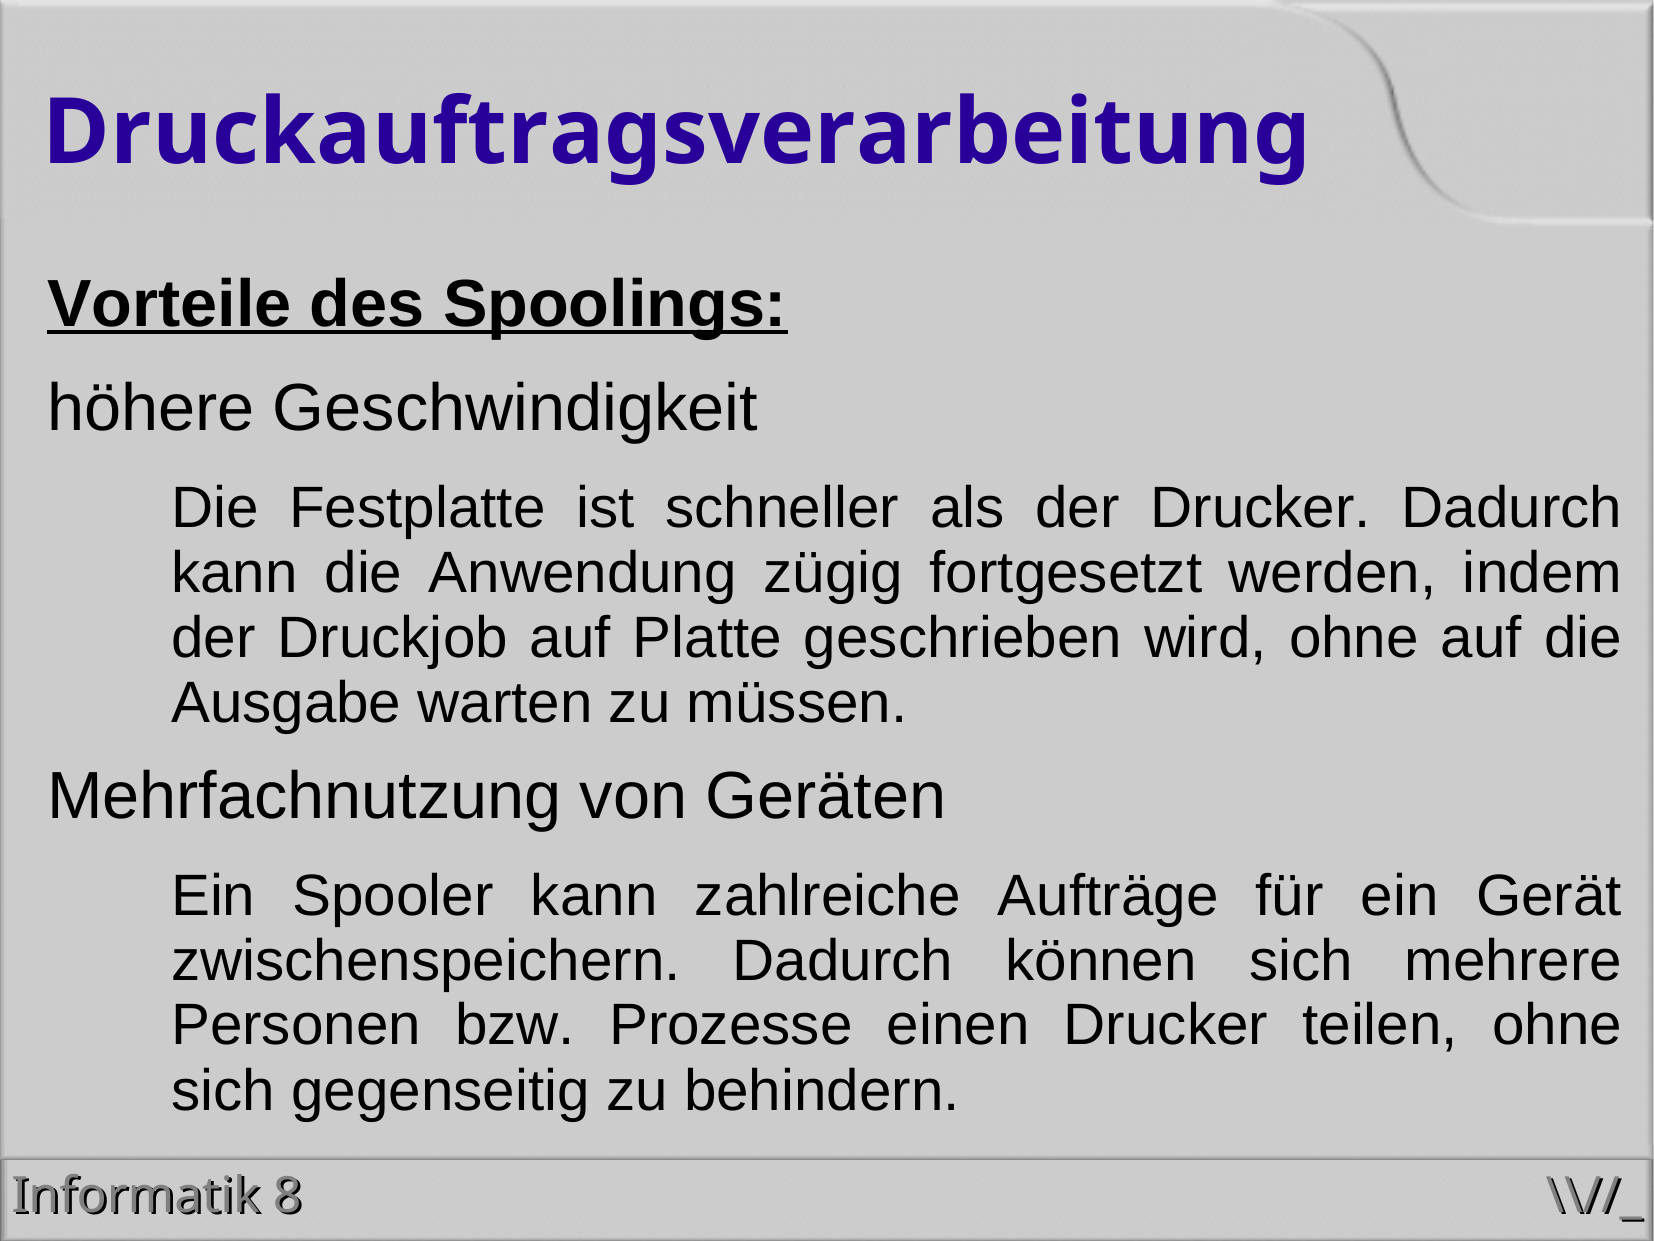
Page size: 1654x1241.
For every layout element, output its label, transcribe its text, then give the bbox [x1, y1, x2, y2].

picture [0, 0, 1654, 1241]
title Druckauftragsverarbeitung [36, 16, 1319, 242]
list Vorteile des Spoolings: höhere Geschwindigkeit Die Festplatte ist schneller als der Drucker. Dadurch kann die Anwendung zügig fortgesetzt werden, indem der Druckjob auf Platte geschrieben wird, ohne auf die Ausgabe warten zu müssen. Mehrfachnutzung von Geräten Ein Spooler kann zahlreiche Aufträge für ein Gerät zwischenspeichern. Dadurch können sich mehrere Personen bzw. Prozesse einen Drucker teilen, ohne sich gegenseitig zu behindern. [29, 265, 1625, 1127]
